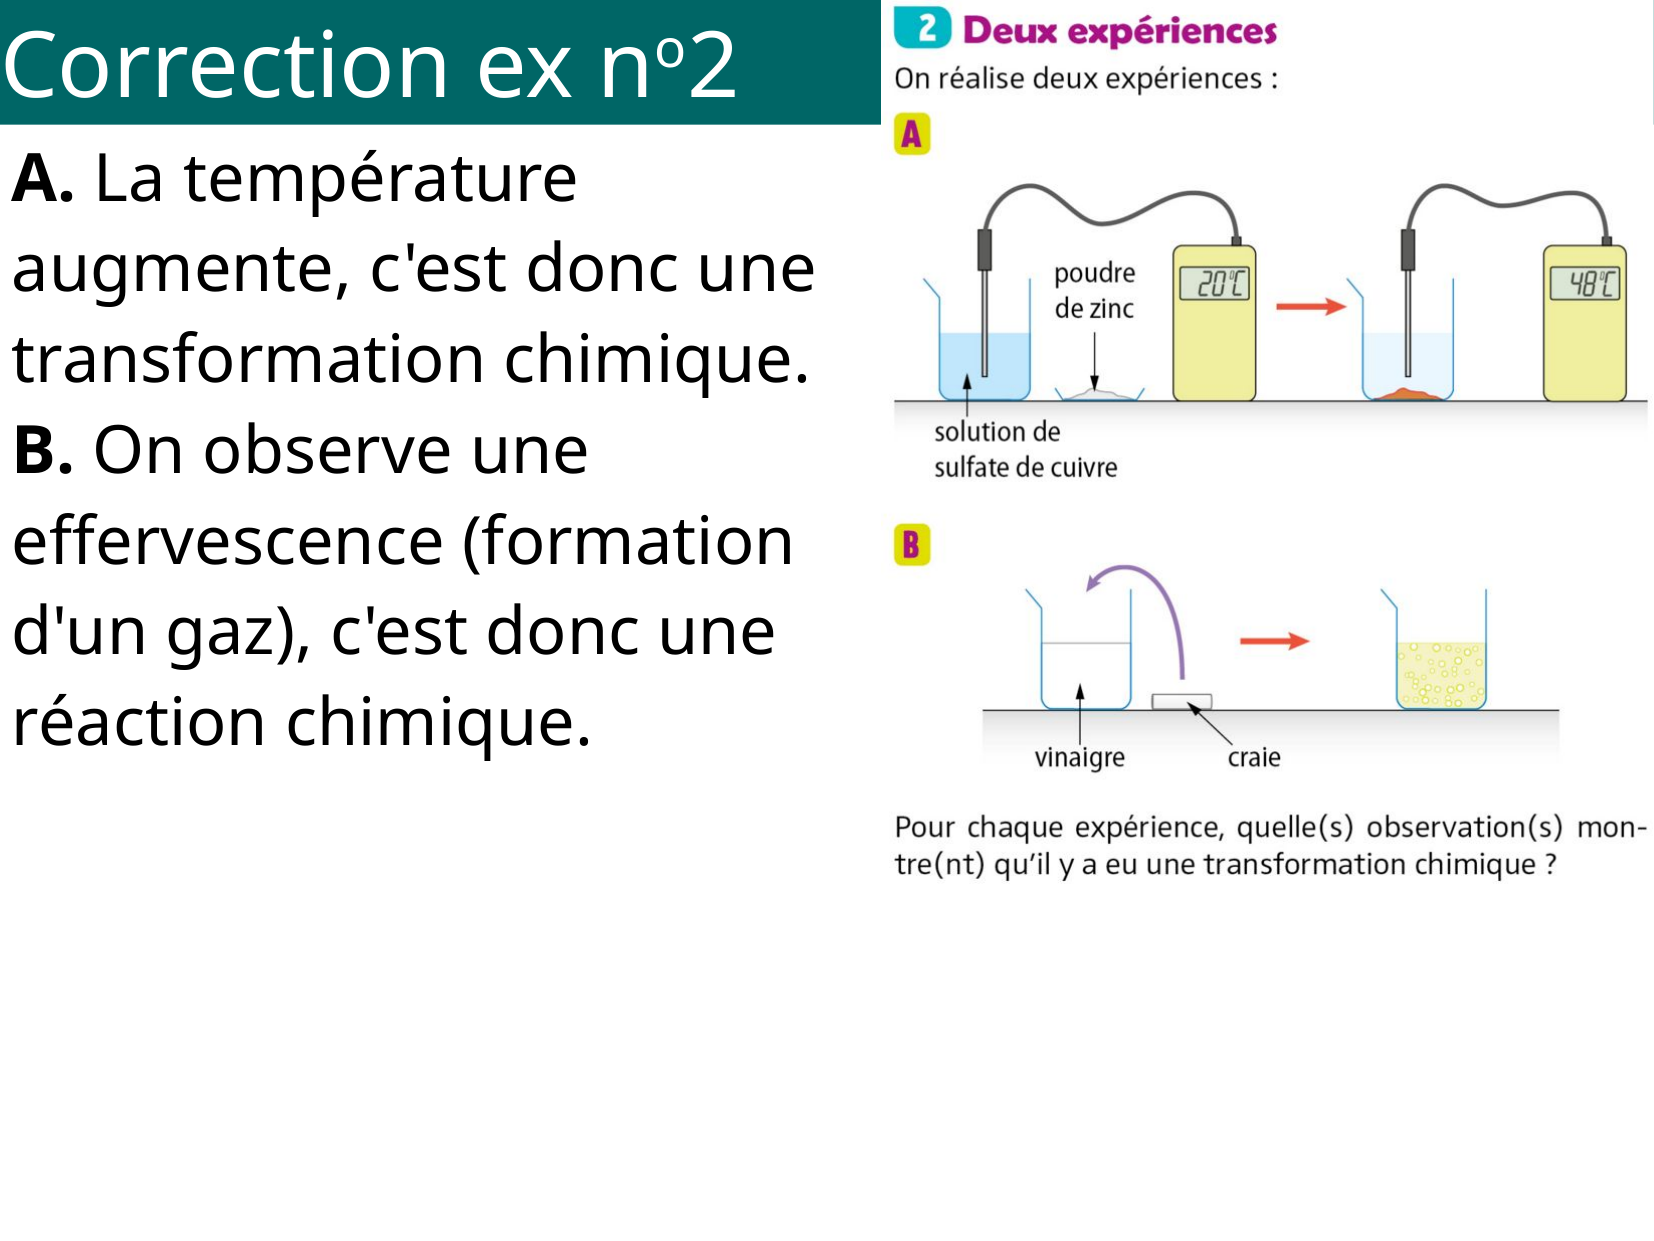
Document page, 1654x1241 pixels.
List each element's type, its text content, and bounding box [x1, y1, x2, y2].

title Correction ex no2 [0, 10, 881, 114]
subtitle A. La température augmente, c'est donc une transformation chimique. B. On observe une effervescence (formation d'un gaz), c'est donc une réaction chimique. [11, 129, 1642, 1229]
picture [881, 0, 1654, 886]
